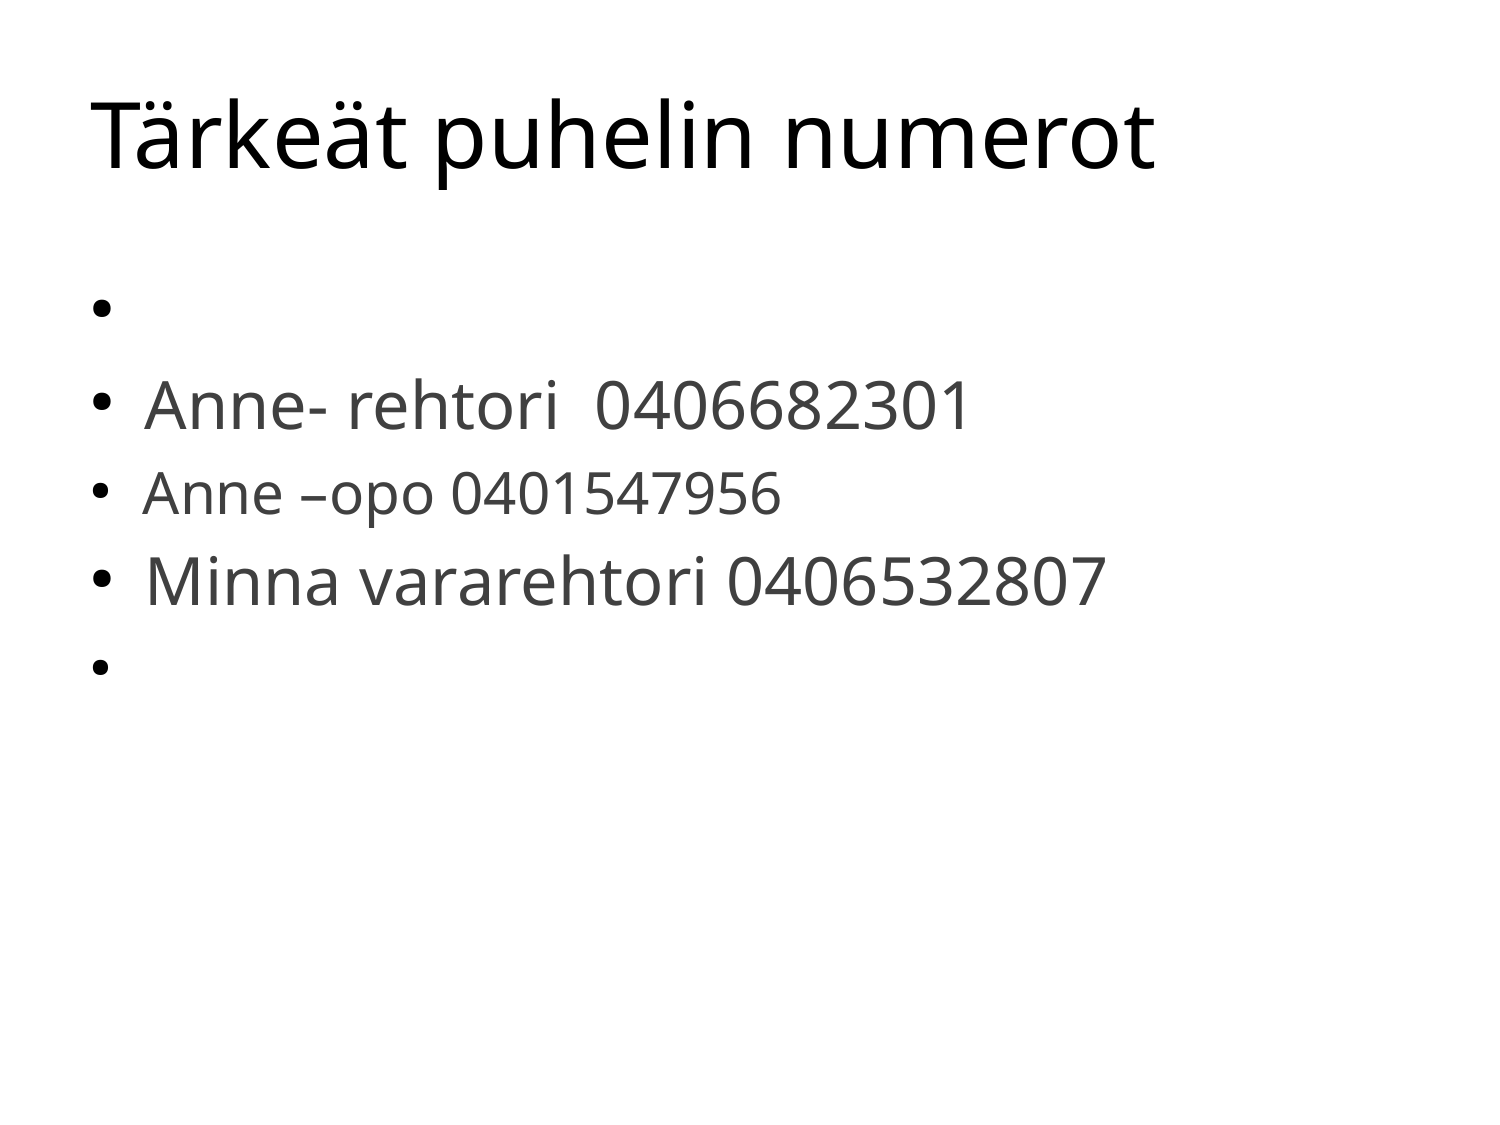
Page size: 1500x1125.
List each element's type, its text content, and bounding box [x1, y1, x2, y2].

list Anne- rehtori 0406682301 Anne –opo 0401547956 Minna vararehtori 0406532807 [75, 263, 1425, 916]
title Tärkeät puhelin numerot [75, 44, 1425, 233]
